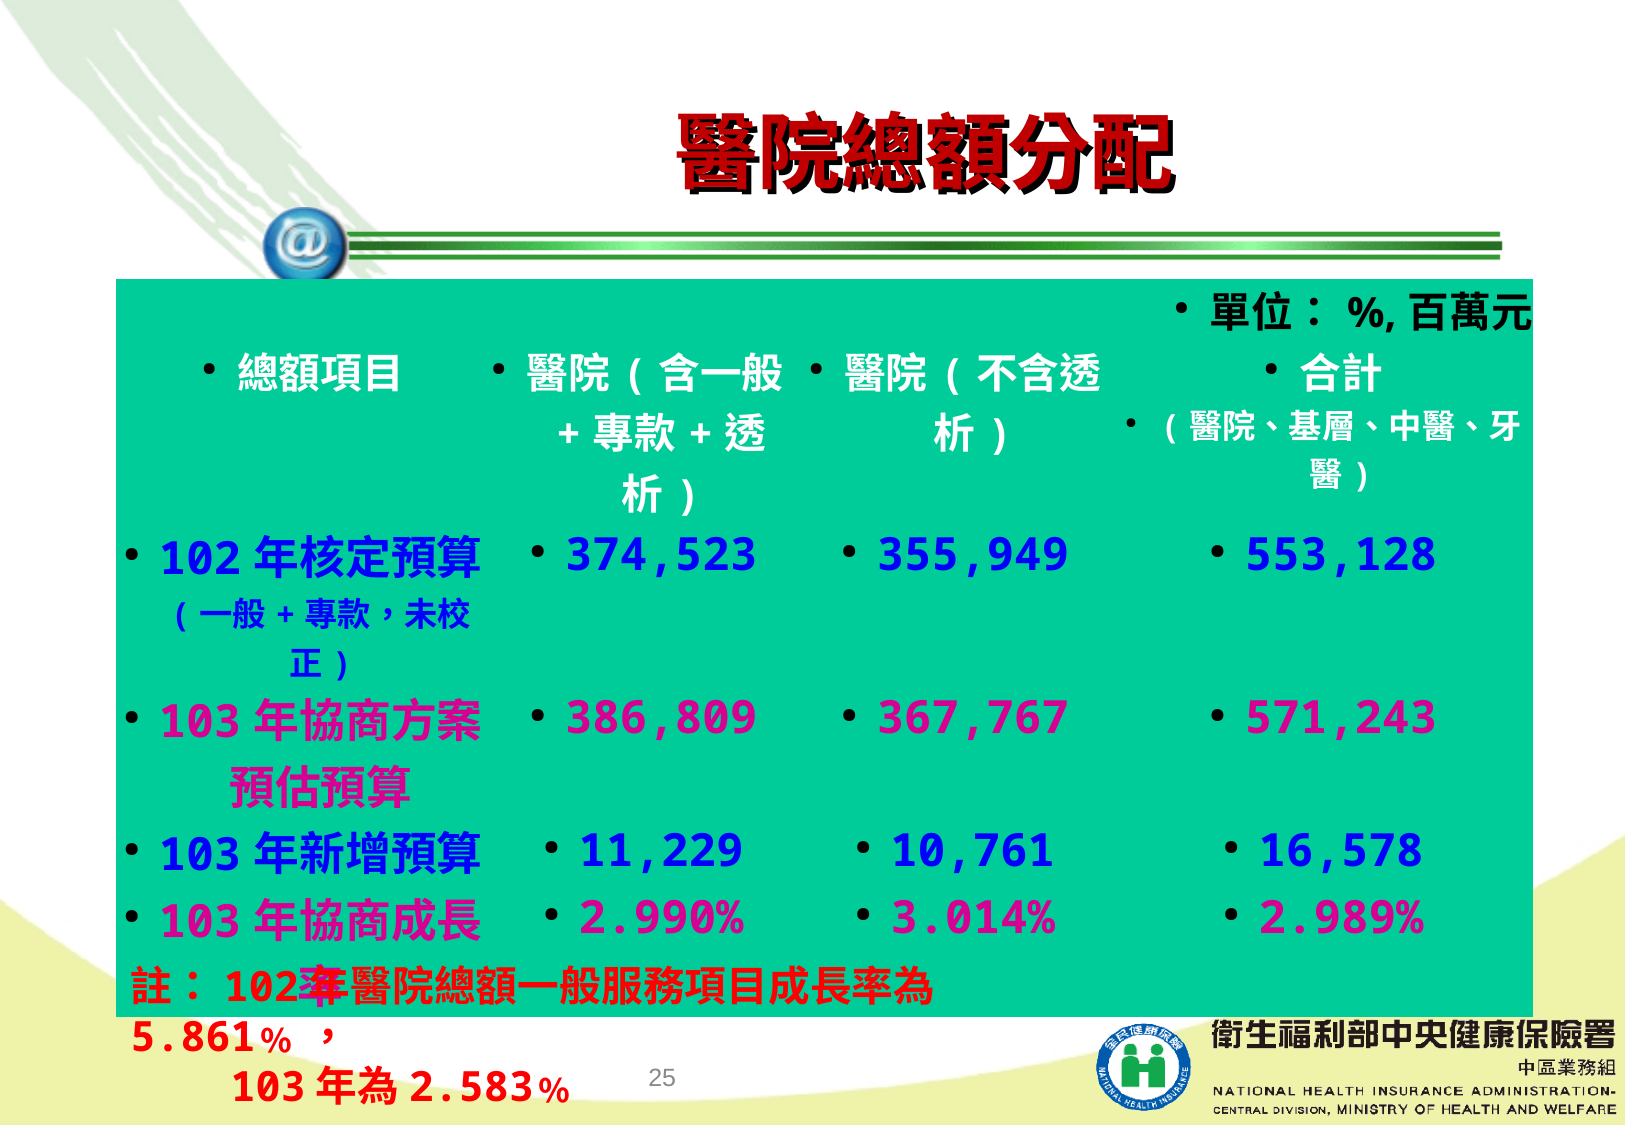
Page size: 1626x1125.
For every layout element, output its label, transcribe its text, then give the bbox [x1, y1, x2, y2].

title 醫院總額分配 [304, 90, 1544, 209]
table_cell 3.014% [796, 884, 1114, 1017]
table_cell 571,243 [1114, 685, 1533, 818]
table_cell 367,767 [796, 685, 1114, 818]
text_box 註：102年醫院總額一般服務項目成長率為5.861﹪， 103年為2.583﹪ [116, 952, 1108, 1118]
table_cell 醫院(含一般+專款+透析) [491, 340, 796, 522]
table_cell 103年協商方案 預估預算 [116, 685, 491, 818]
table_cell 10,761 [796, 818, 1114, 884]
table_cell 2.989% [1114, 884, 1533, 1017]
table_cell 16,578 [1114, 818, 1533, 884]
table_cell 醫院(不含透析) [796, 340, 1114, 522]
table_cell 2.990% [491, 884, 796, 952]
table_cell 103年新增預算 [116, 818, 491, 884]
table_cell 103年協商成長率 [116, 884, 491, 952]
table_header 單位：%,百萬元 [116, 279, 1533, 340]
table_cell 合計 (醫院、基層、中醫、牙醫) [1114, 340, 1533, 522]
table_cell 374,523 [491, 522, 796, 685]
table_cell 355,949 [796, 522, 1114, 685]
table_cell 553,128 [1114, 522, 1533, 685]
table_cell 總額項目 [116, 340, 491, 522]
table_cell 386,809 [491, 685, 796, 818]
table_cell 102年核定預算 (一般+專款，未校正) [116, 522, 491, 685]
table_cell 11,229 [491, 818, 796, 884]
